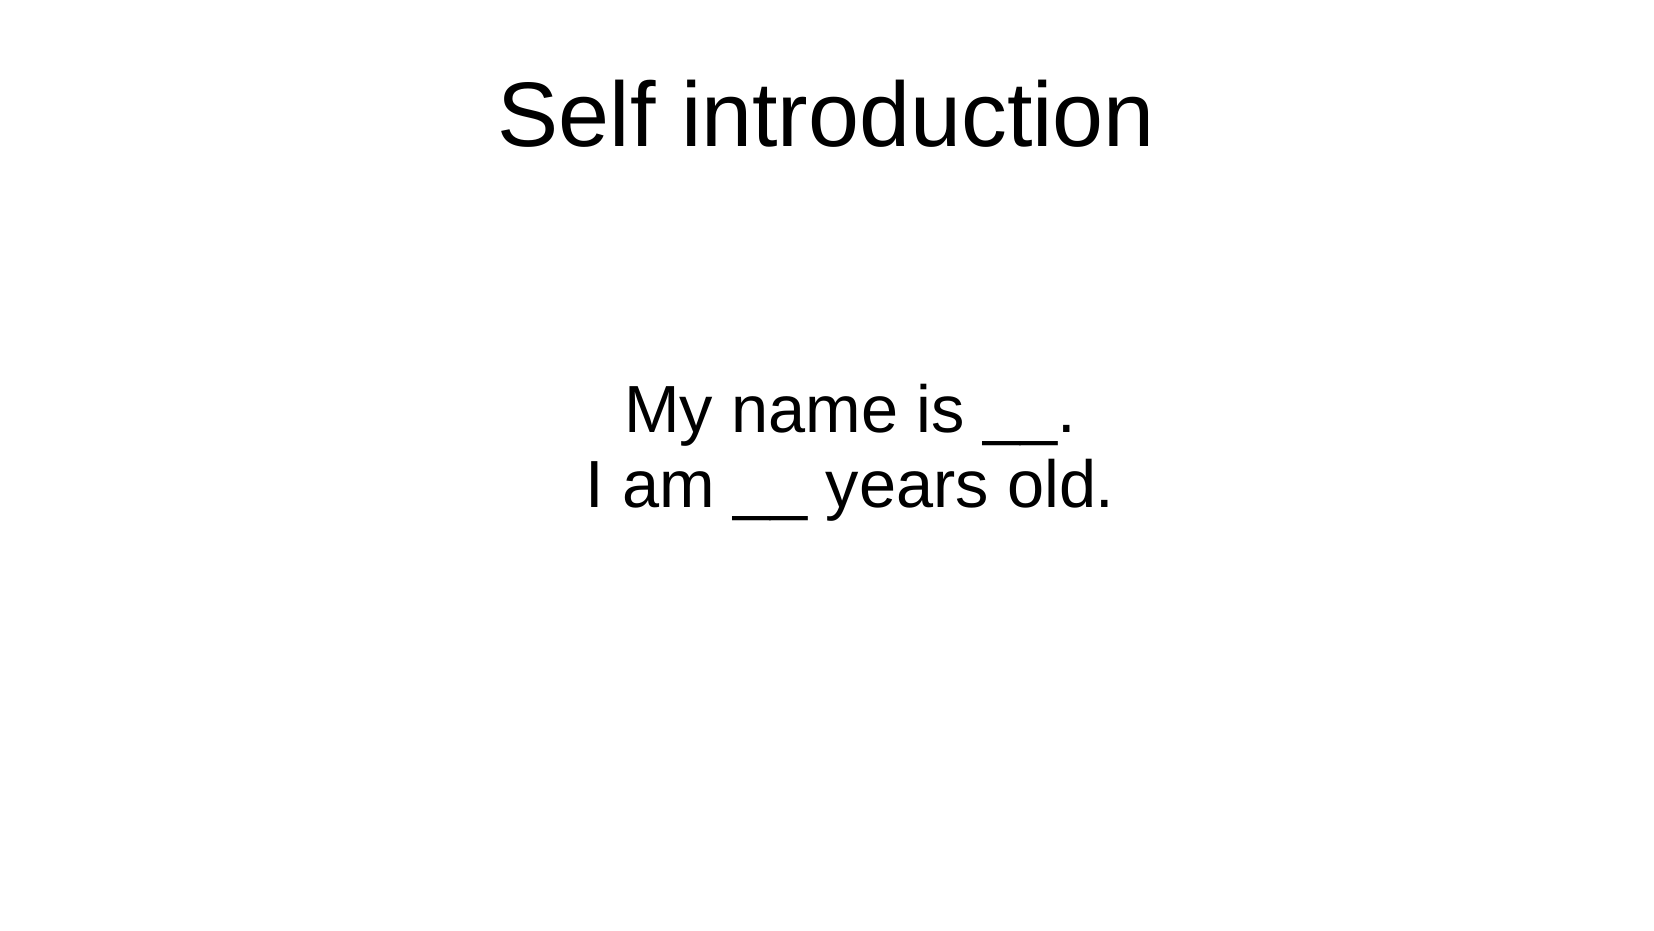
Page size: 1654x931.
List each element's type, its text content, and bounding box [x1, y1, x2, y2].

subtitle My name is __. I am __ years old. [106, 82, 1595, 886]
title Self introduction [82, 37, 1571, 193]
